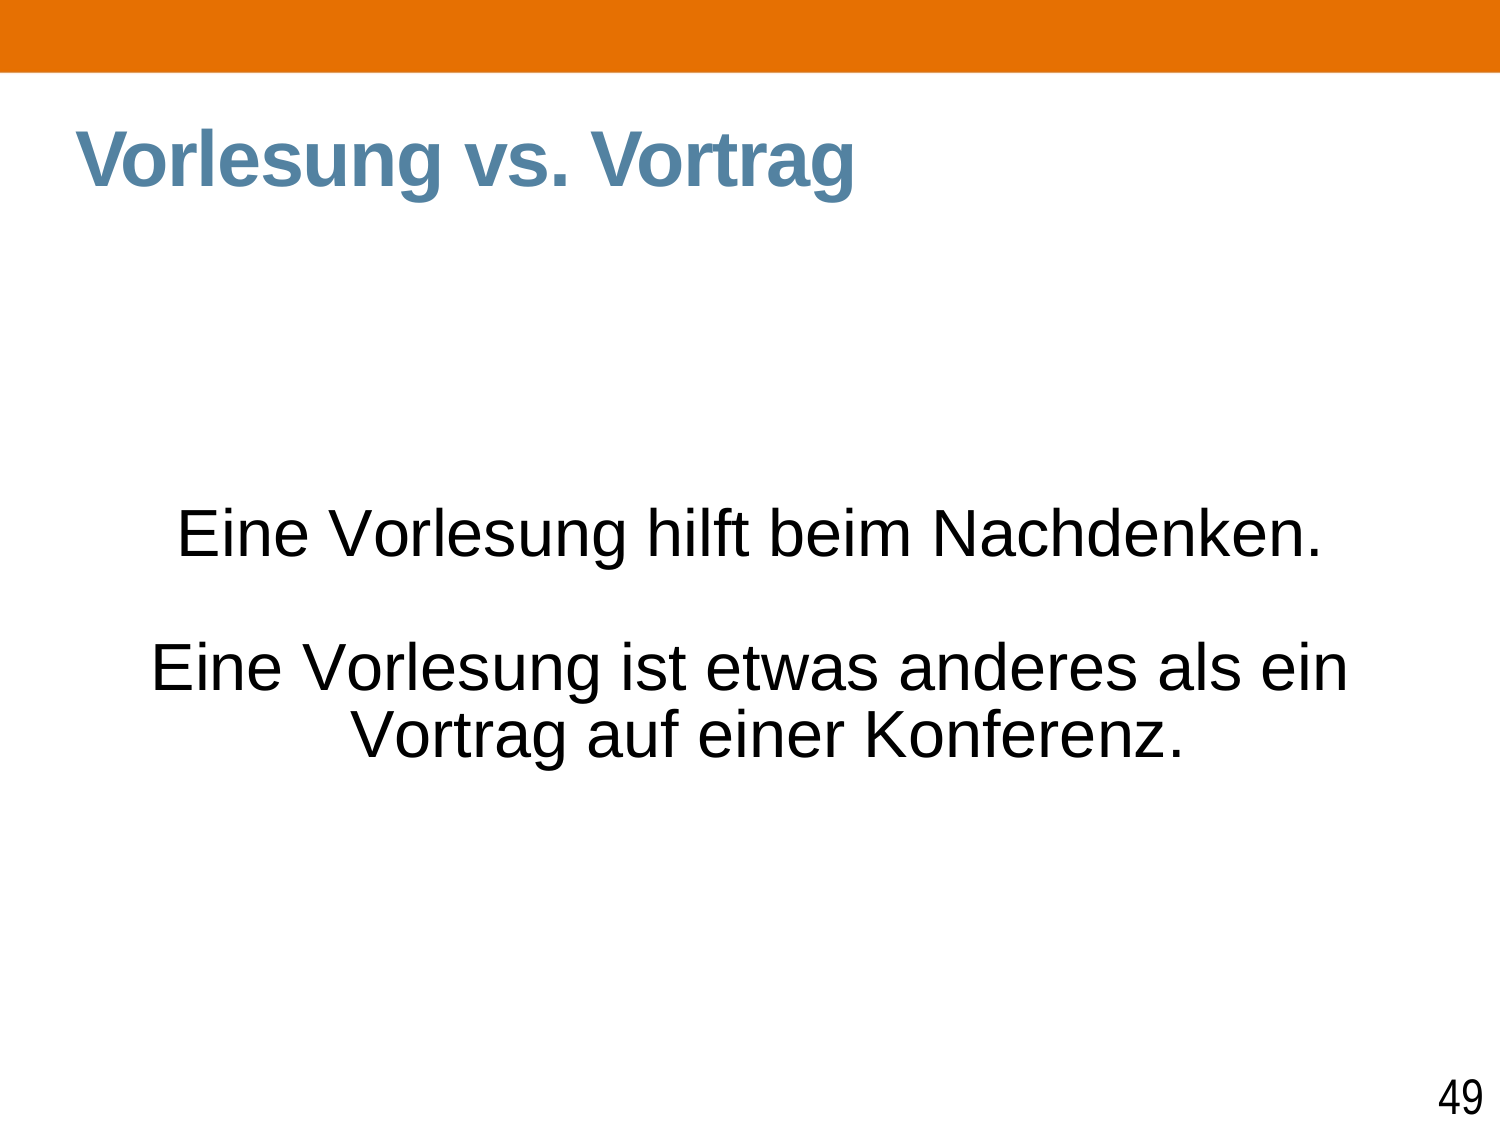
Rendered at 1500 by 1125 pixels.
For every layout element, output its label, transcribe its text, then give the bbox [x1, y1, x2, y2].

picture [0, 0, 1500, 75]
title Vorlesung vs. Vortrag [75, 122, 1438, 228]
subtitle Eine Vorlesung hilft beim Nachdenken. Eine Vorlesung ist etwas anderes als ein Vortrag auf einer Konferenz. [64, 330, 1402, 943]
